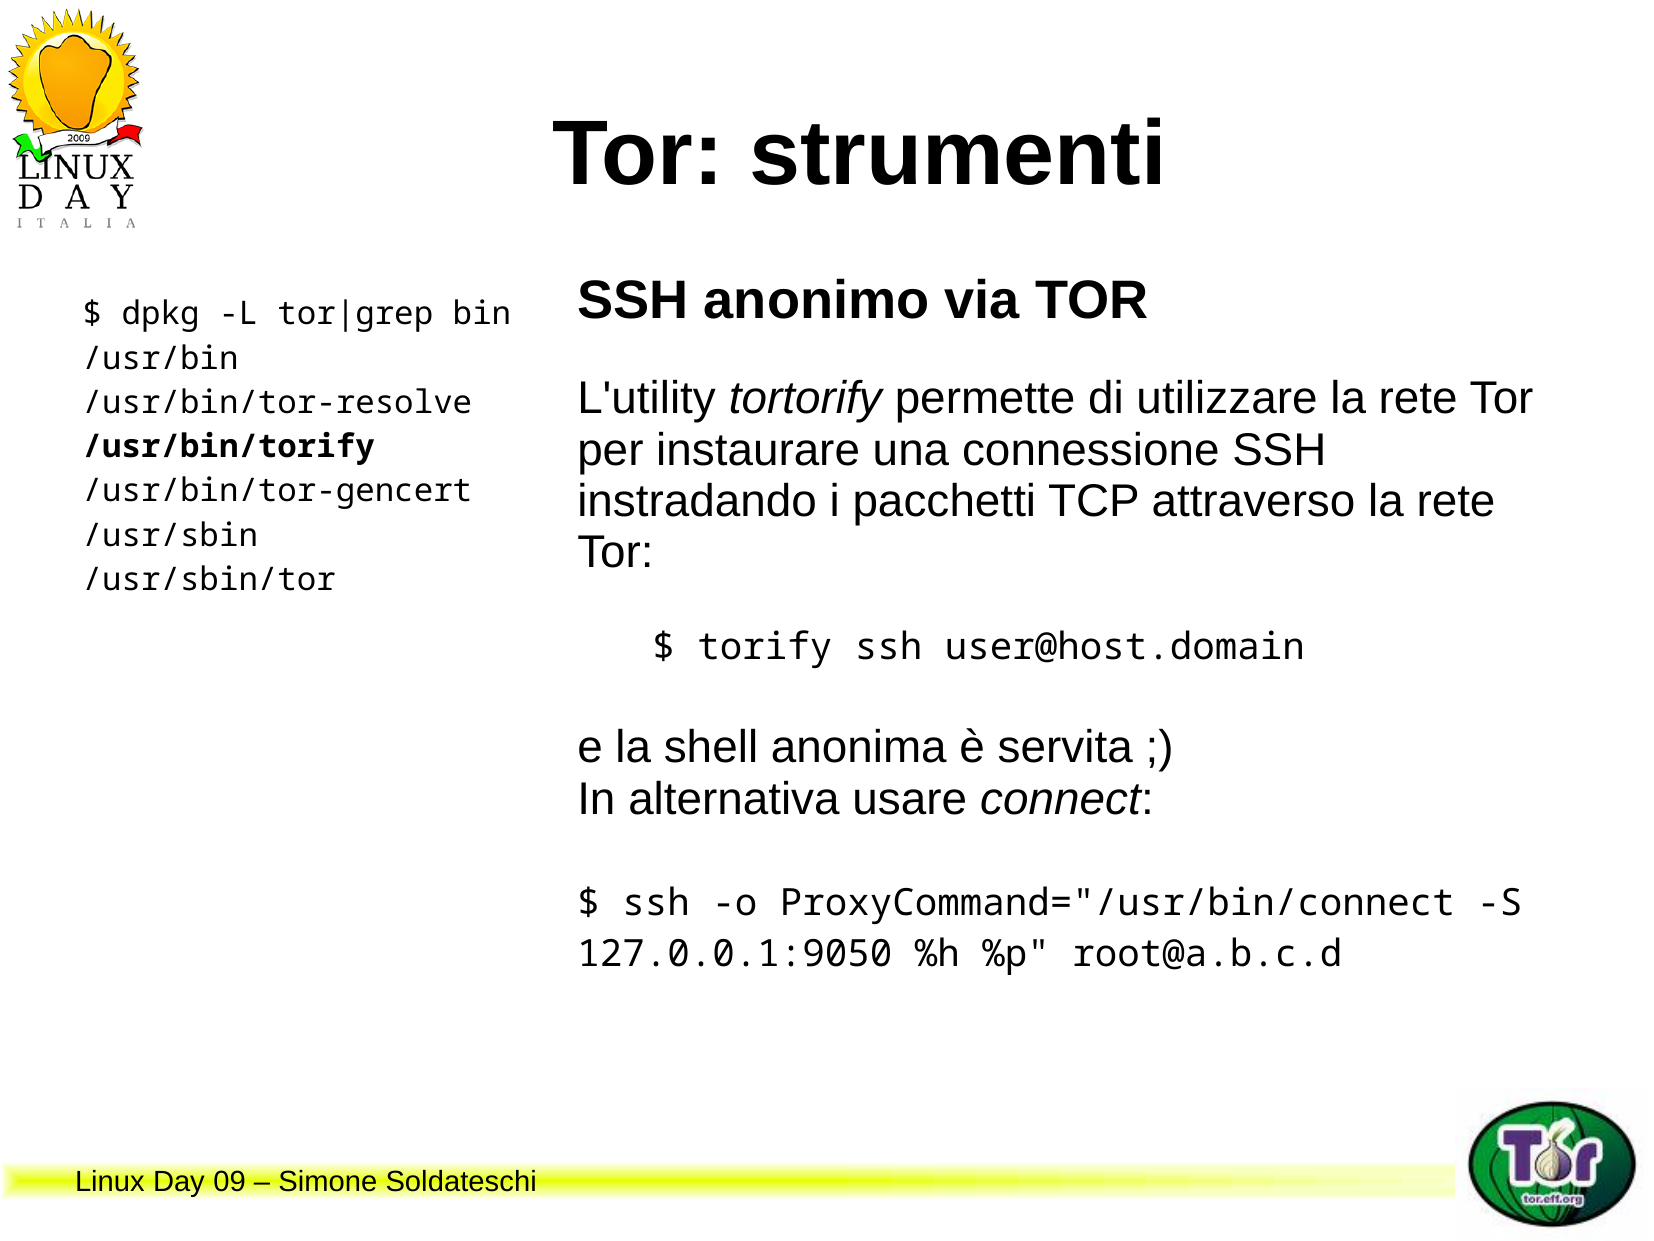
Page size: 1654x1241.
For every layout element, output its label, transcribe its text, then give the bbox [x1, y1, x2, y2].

list $ dpkg -L tor|grep bin /usr/bin /usr/bin/tor-resolve /usr/bin/torify /usr/bin/tor-gencert /usr/sbin /usr/sbin/tor [82, 290, 562, 601]
title Tor: strumenti [150, 49, 1571, 257]
picture [1455, 1088, 1650, 1241]
picture [0, 0, 151, 235]
text_box SSH anonimo via TOR L'utility tortorify permette di utilizzare la rete Tor per instaurare una connessione SSH instradando i pacchetti TCP attraverso la rete Tor: $ torify ssh user@host.domain e la shell anonima è servita ;) In alternativa usare connect: $ ssh -o ProxyCommand="/usr/bin/connect -S 127.0.0.1:9050 %h %p" root@a.b.c.d [562, 262, 1576, 1008]
